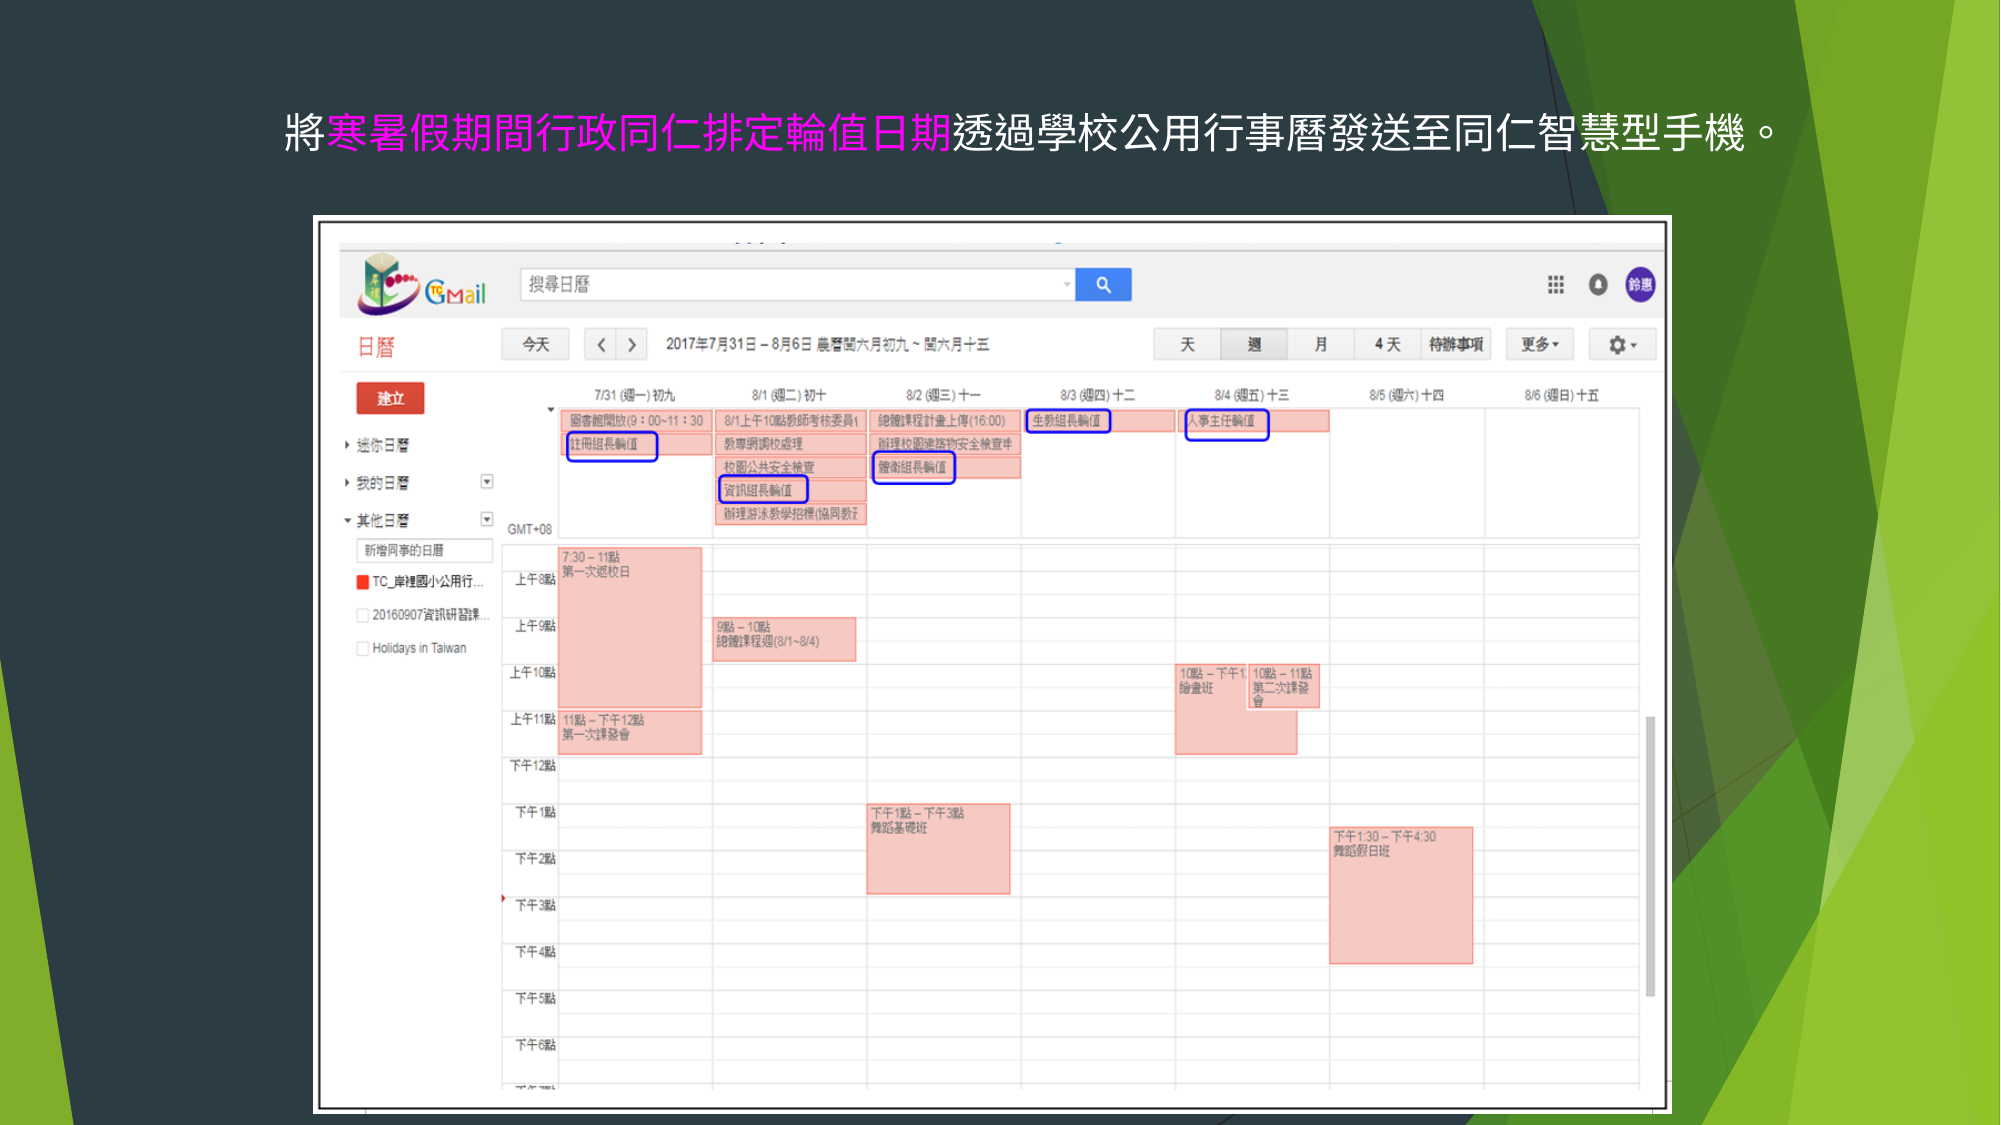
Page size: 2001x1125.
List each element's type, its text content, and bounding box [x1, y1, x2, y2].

picture [313, 215, 1672, 1114]
text_box 將寒暑假期間行政同仁排定輪值日期透過學校公用行事曆發送至同仁智慧型手機。 [113, 99, 1873, 165]
